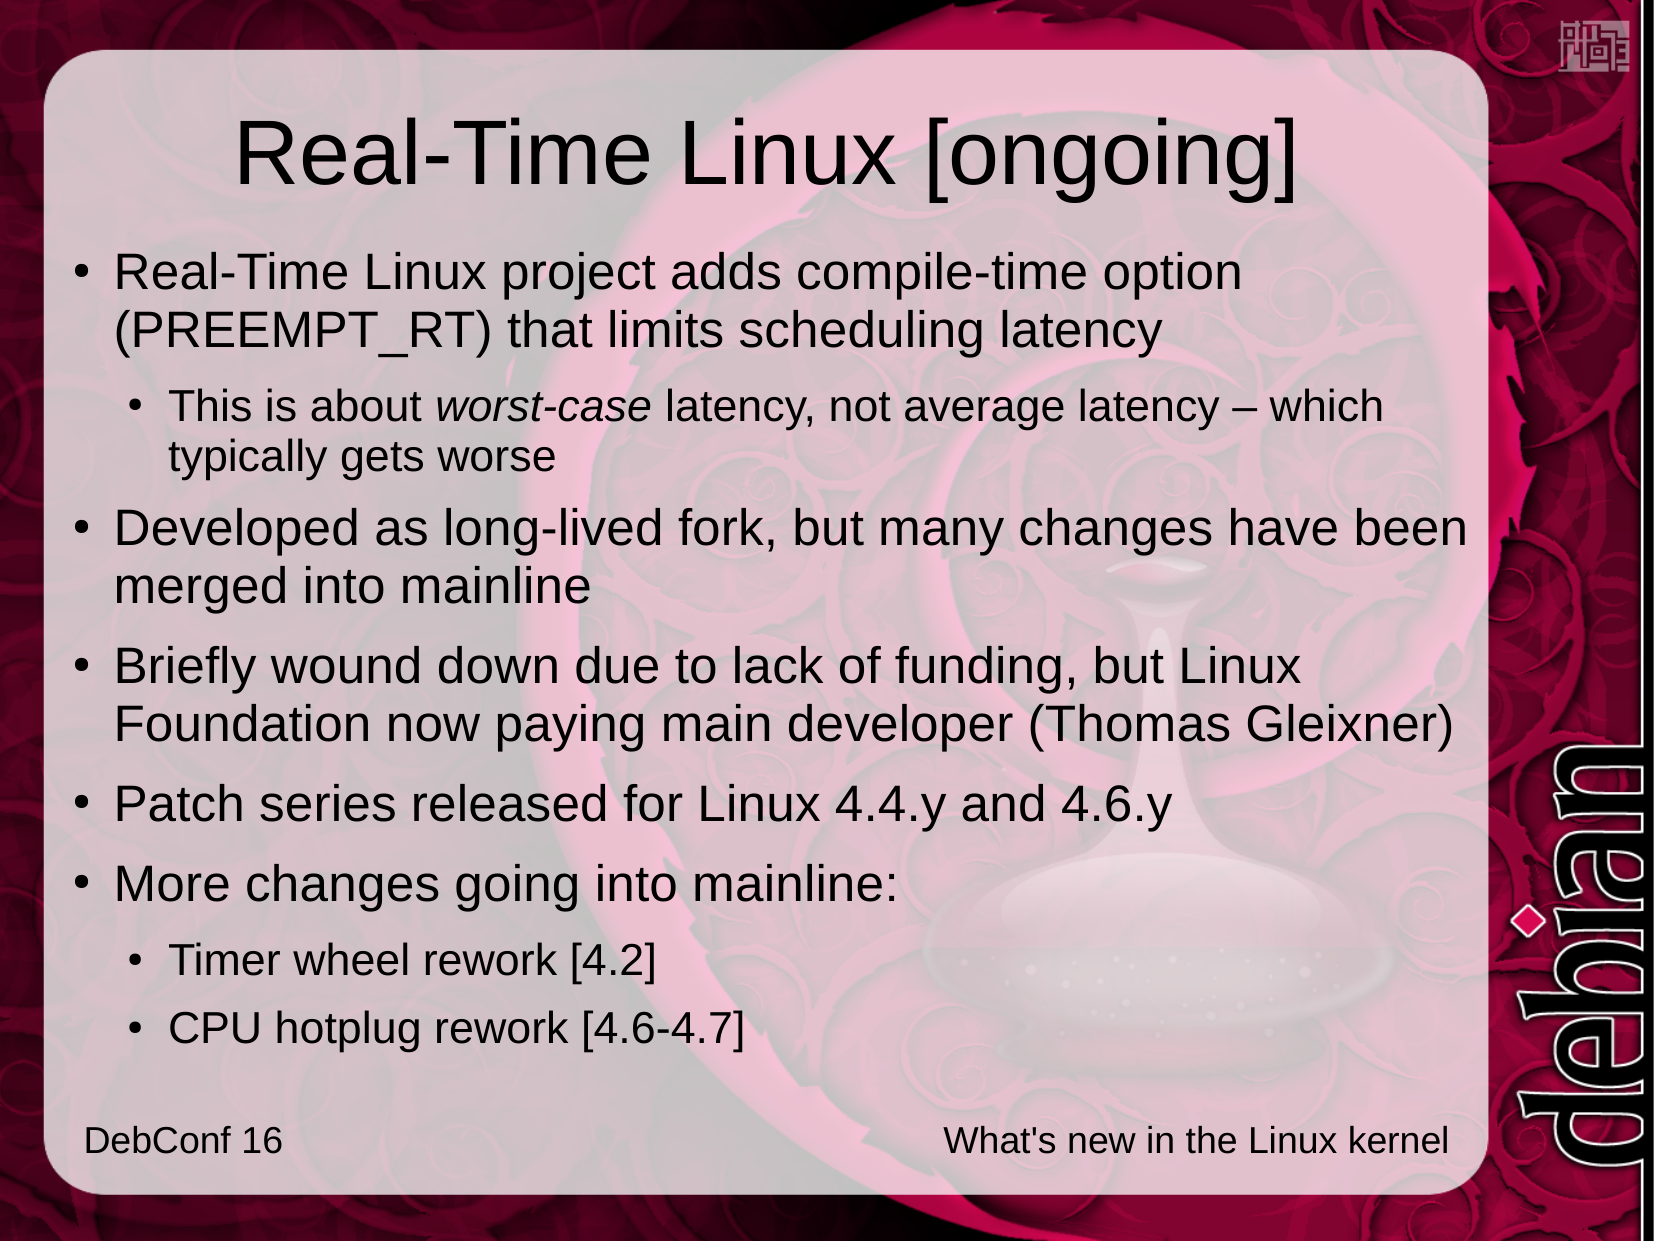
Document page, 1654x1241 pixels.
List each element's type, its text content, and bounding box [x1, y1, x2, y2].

picture [0, 0, 1654, 1241]
list Real-Time Linux project adds compile-time option (PREEMPT_RT) that limits scheduling latency This is about worst-case latency, not average latency – which typically gets worse Developed as long-lived fork, but many changes have been merged into mainline Briefly wound down due to lack of funding, but Linux Foundation now paying main developer (Thomas Gleixner) Patch series released for Linux 4.4.y and 4.6.y More changes going into mainline: Timer wheel rework [4.2] CPU hotplug rework [4.6-4.7] [59, 243, 1477, 1109]
title Real-Time Linux [ongoing] [59, 49, 1477, 243]
